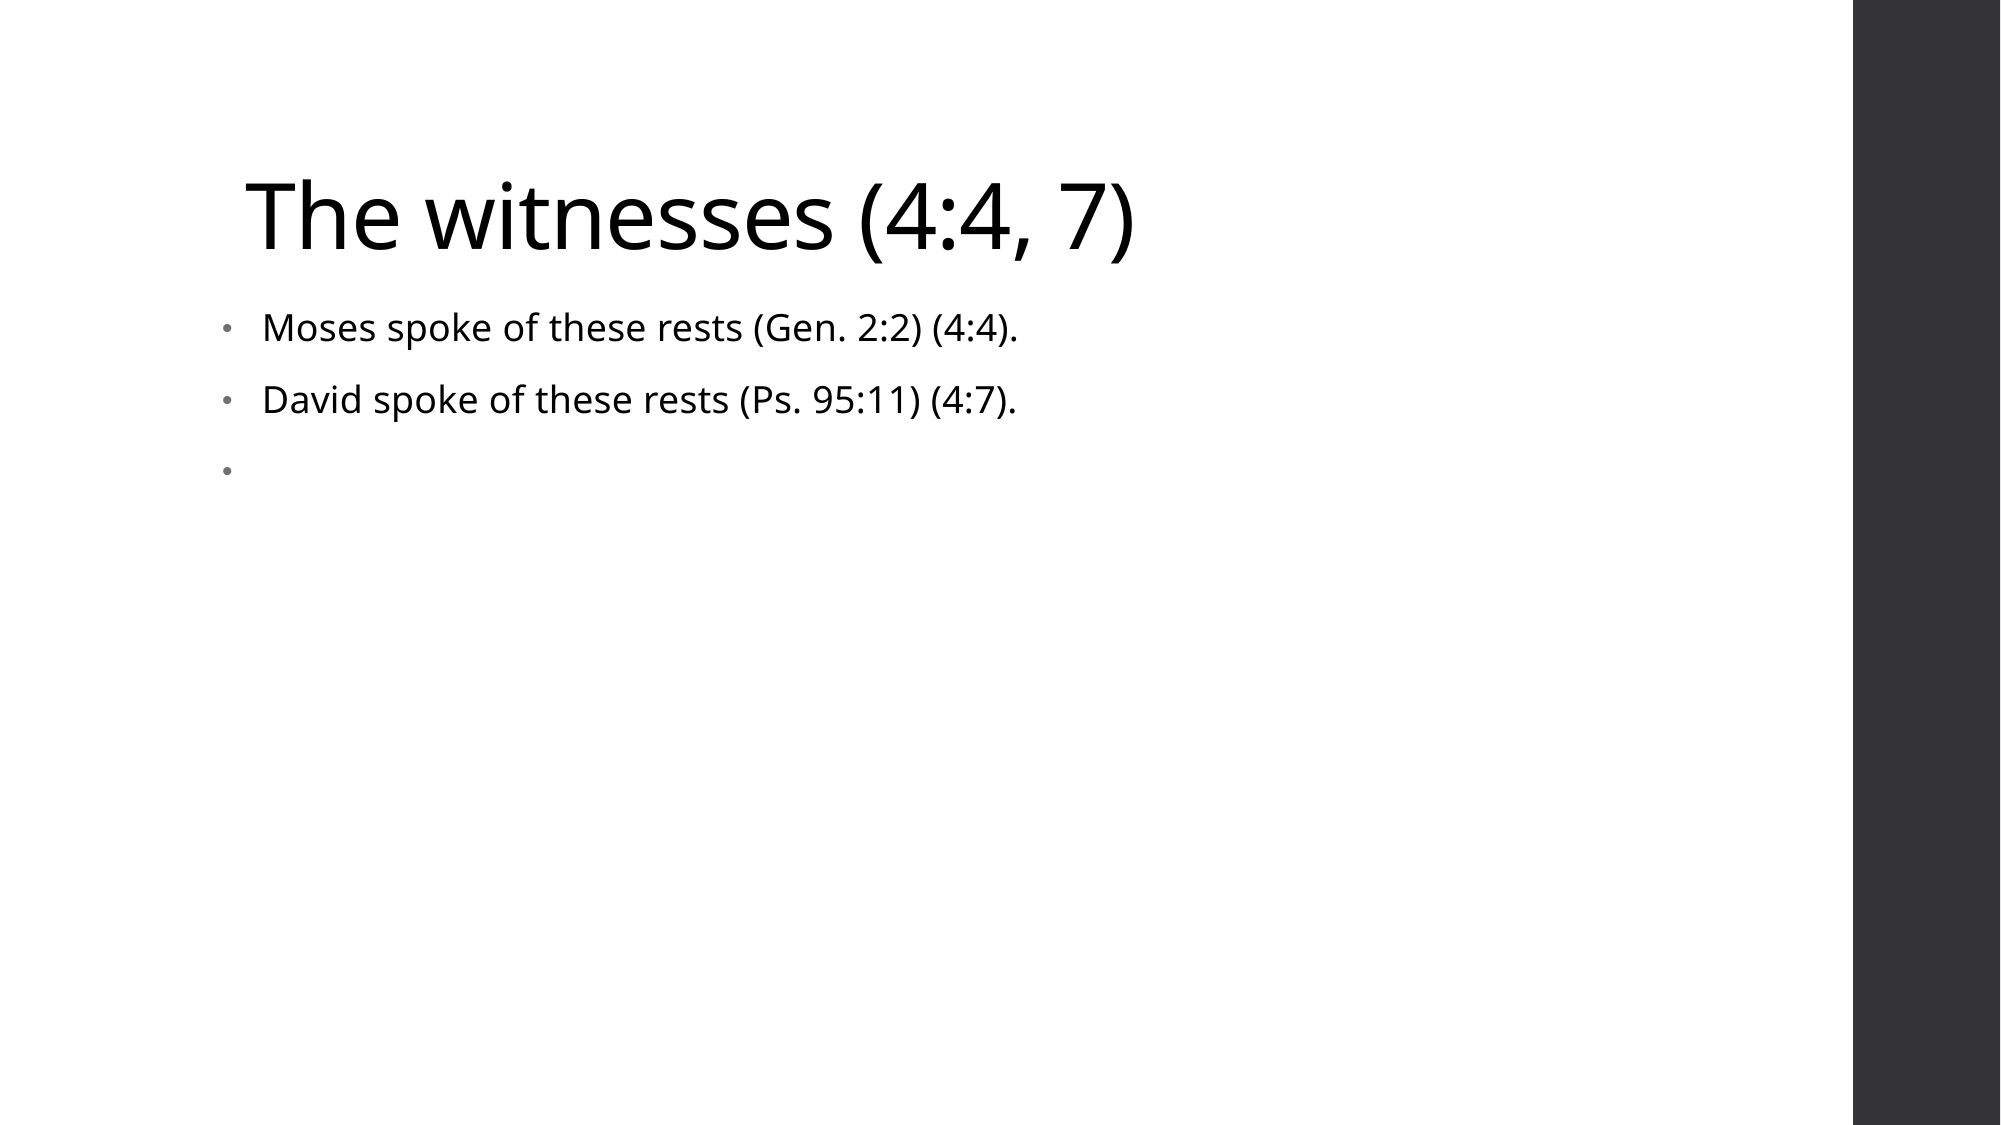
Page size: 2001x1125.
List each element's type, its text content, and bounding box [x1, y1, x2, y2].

title The witnesses (4:4, 7) [206, 60, 1797, 278]
list Moses spoke of these rests (Gen. 2:2) (4:4). David spoke of these rests (Ps. 95:11) (4:7). [206, 299, 1617, 1014]
